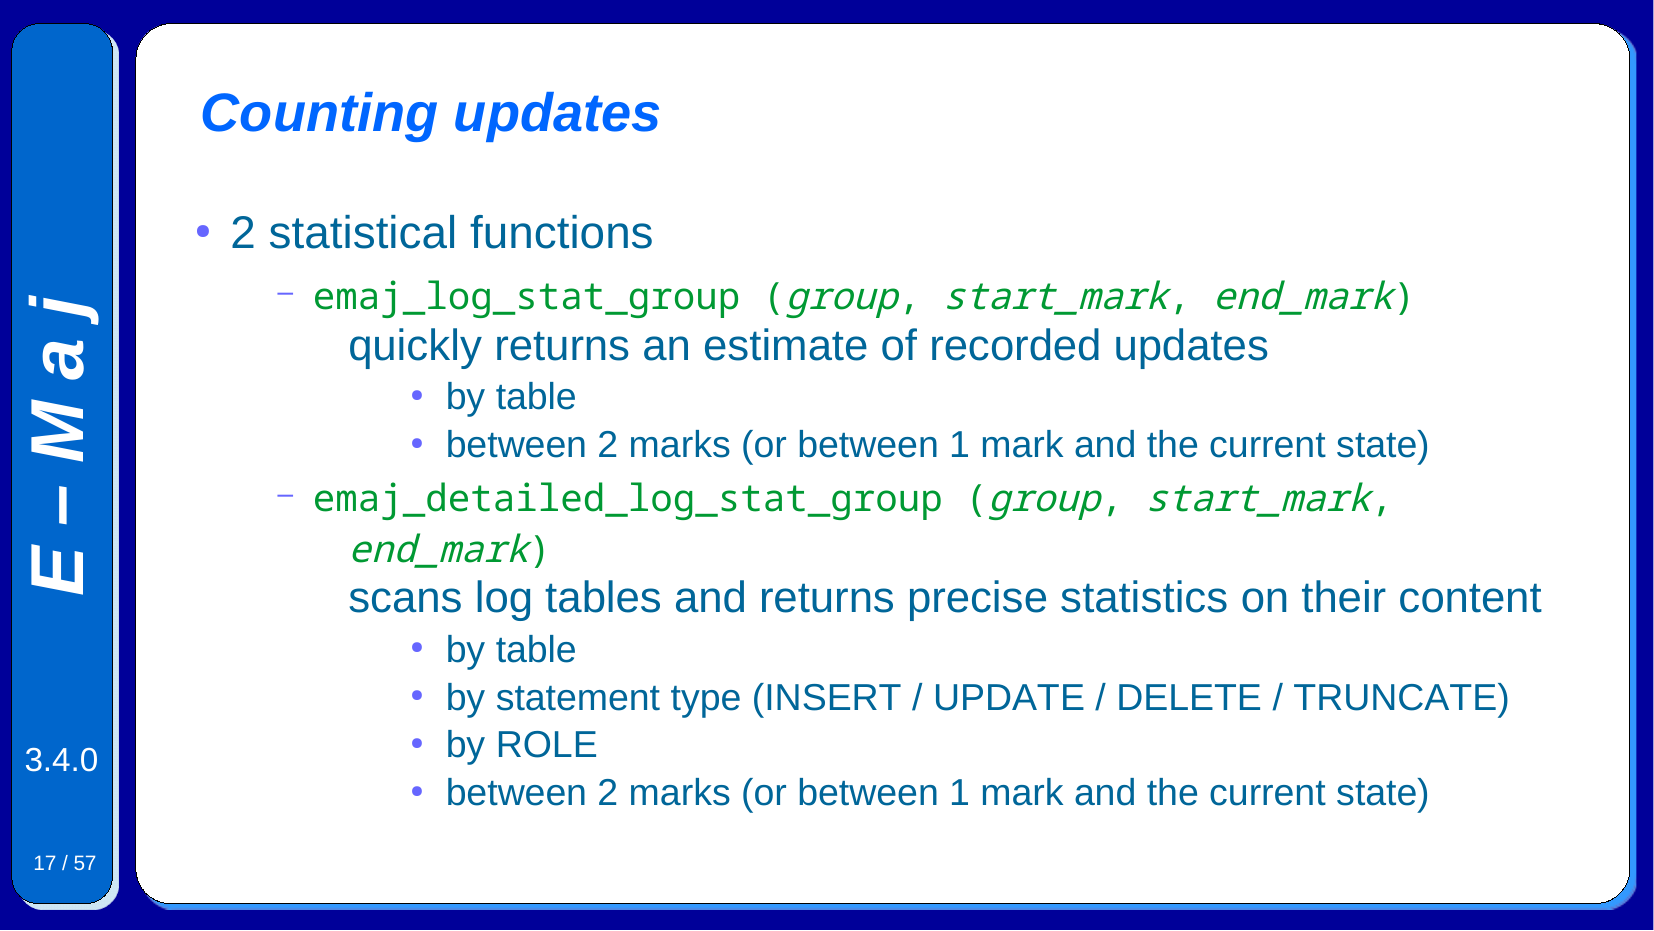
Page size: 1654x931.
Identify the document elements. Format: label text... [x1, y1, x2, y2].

title Counting updates [200, 34, 1575, 191]
list 2 statistical functions emaj_log_stat_group (group, start_mark, end_mark) quickly returns an estimate of recorded updates by table between 2 marks (or between 1 mark and the current state) emaj_detailed_log_stat_group (group, start_mark, end_mark) scans log tables and returns precise statistics on their content by table by statement type (INSERT / UPDATE / DELETE / TRUNCATE) by ROLE between 2 marks (or between 1 mark and the current state) [177, 206, 1587, 889]
